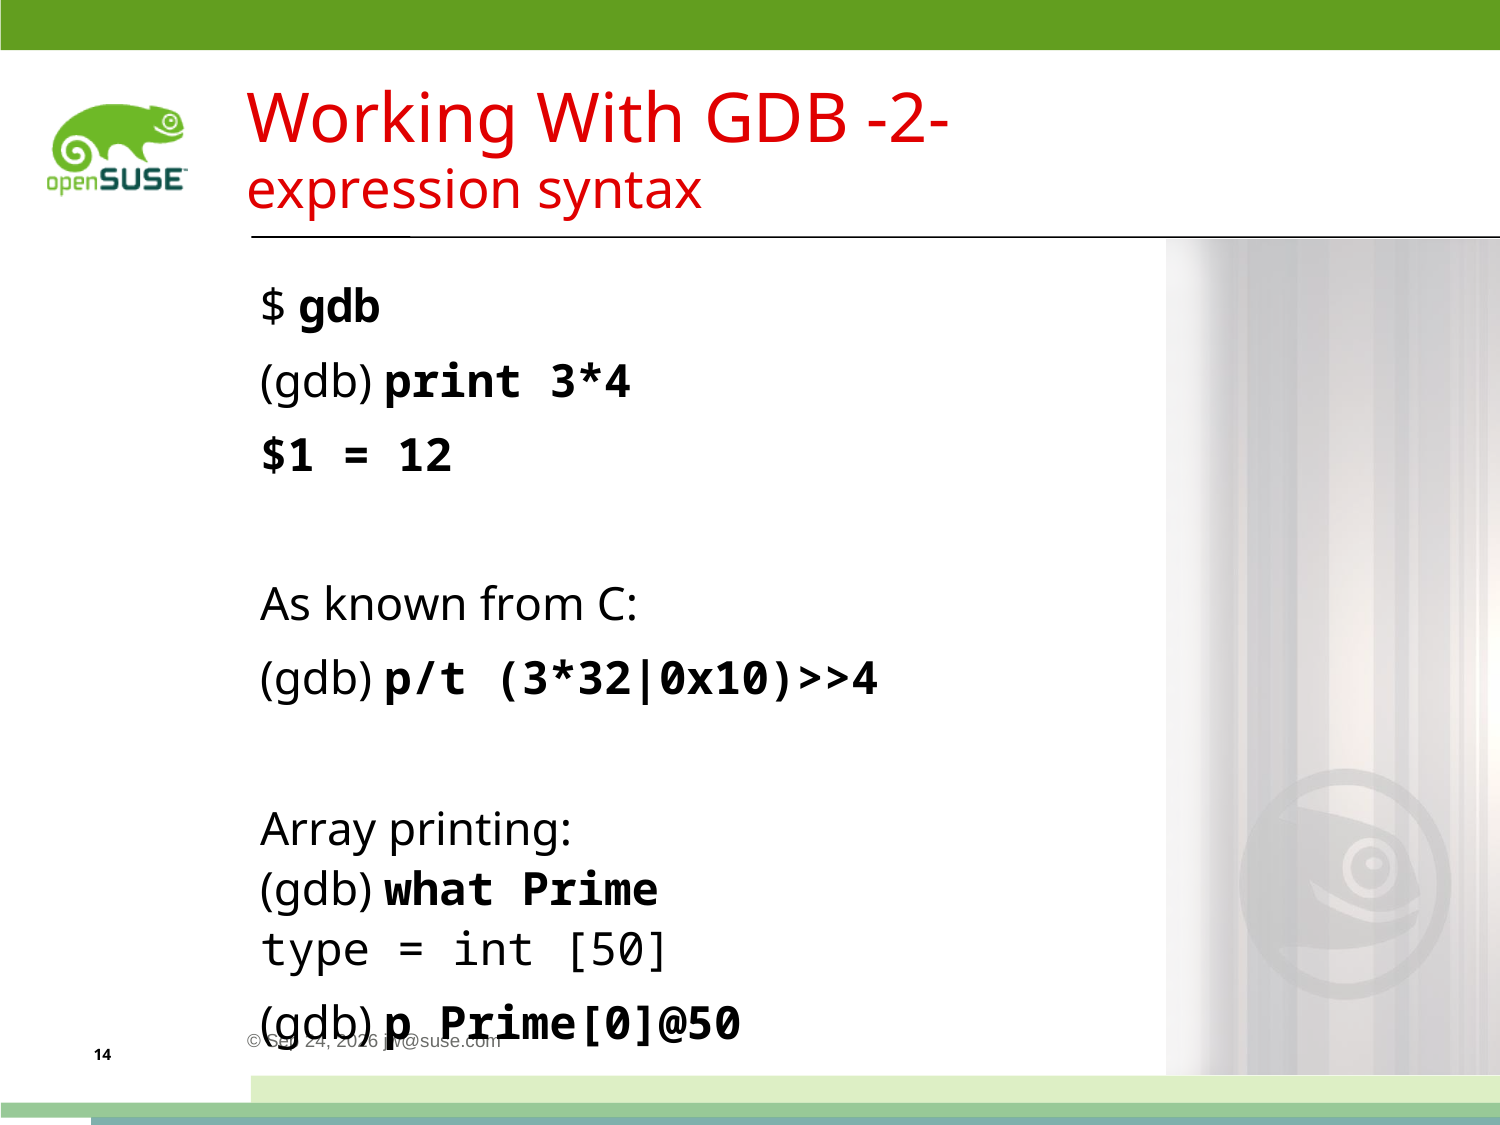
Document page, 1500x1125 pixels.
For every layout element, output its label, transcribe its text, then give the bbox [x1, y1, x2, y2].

title Working With GDB -2- expression syntax [246, 60, 1409, 239]
list $ gdb (gdb) print 3*4 $1 = 12 As known from C: (gdb) p/t (3*32|0x10)>>4 Array printing: (gdb) what Prime type = int [50] (gdb) p Prime[0]@50 [245, 267, 1439, 995]
picture [47, 104, 188, 197]
picture [1166, 239, 1500, 1075]
